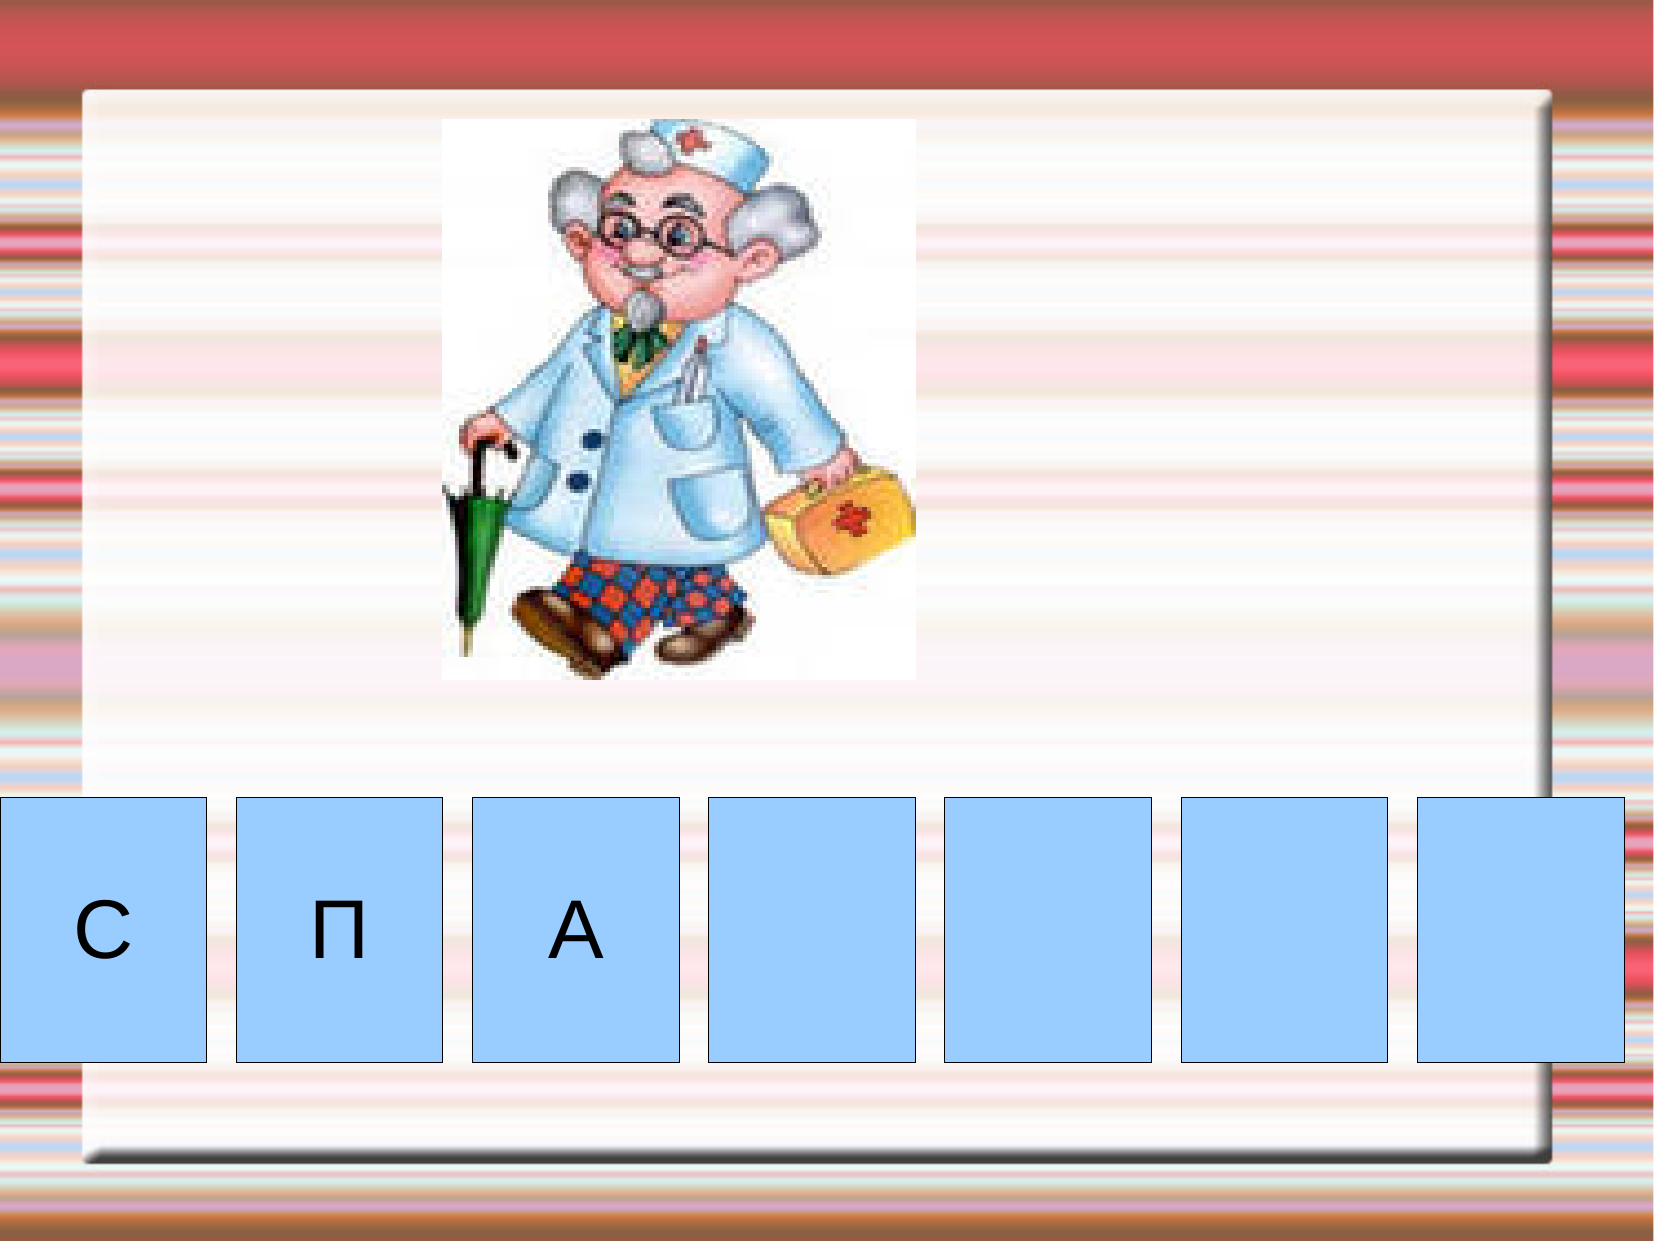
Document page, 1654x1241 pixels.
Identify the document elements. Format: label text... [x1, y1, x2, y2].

text_box [944, 797, 1152, 1063]
text_box [708, 797, 916, 1063]
text_box [1181, 797, 1388, 1063]
text_box С [0, 797, 207, 1063]
text_box П [236, 797, 443, 1063]
text_box А [472, 797, 680, 1063]
text_box [1417, 797, 1625, 1063]
picture [0, 0, 1654, 1241]
